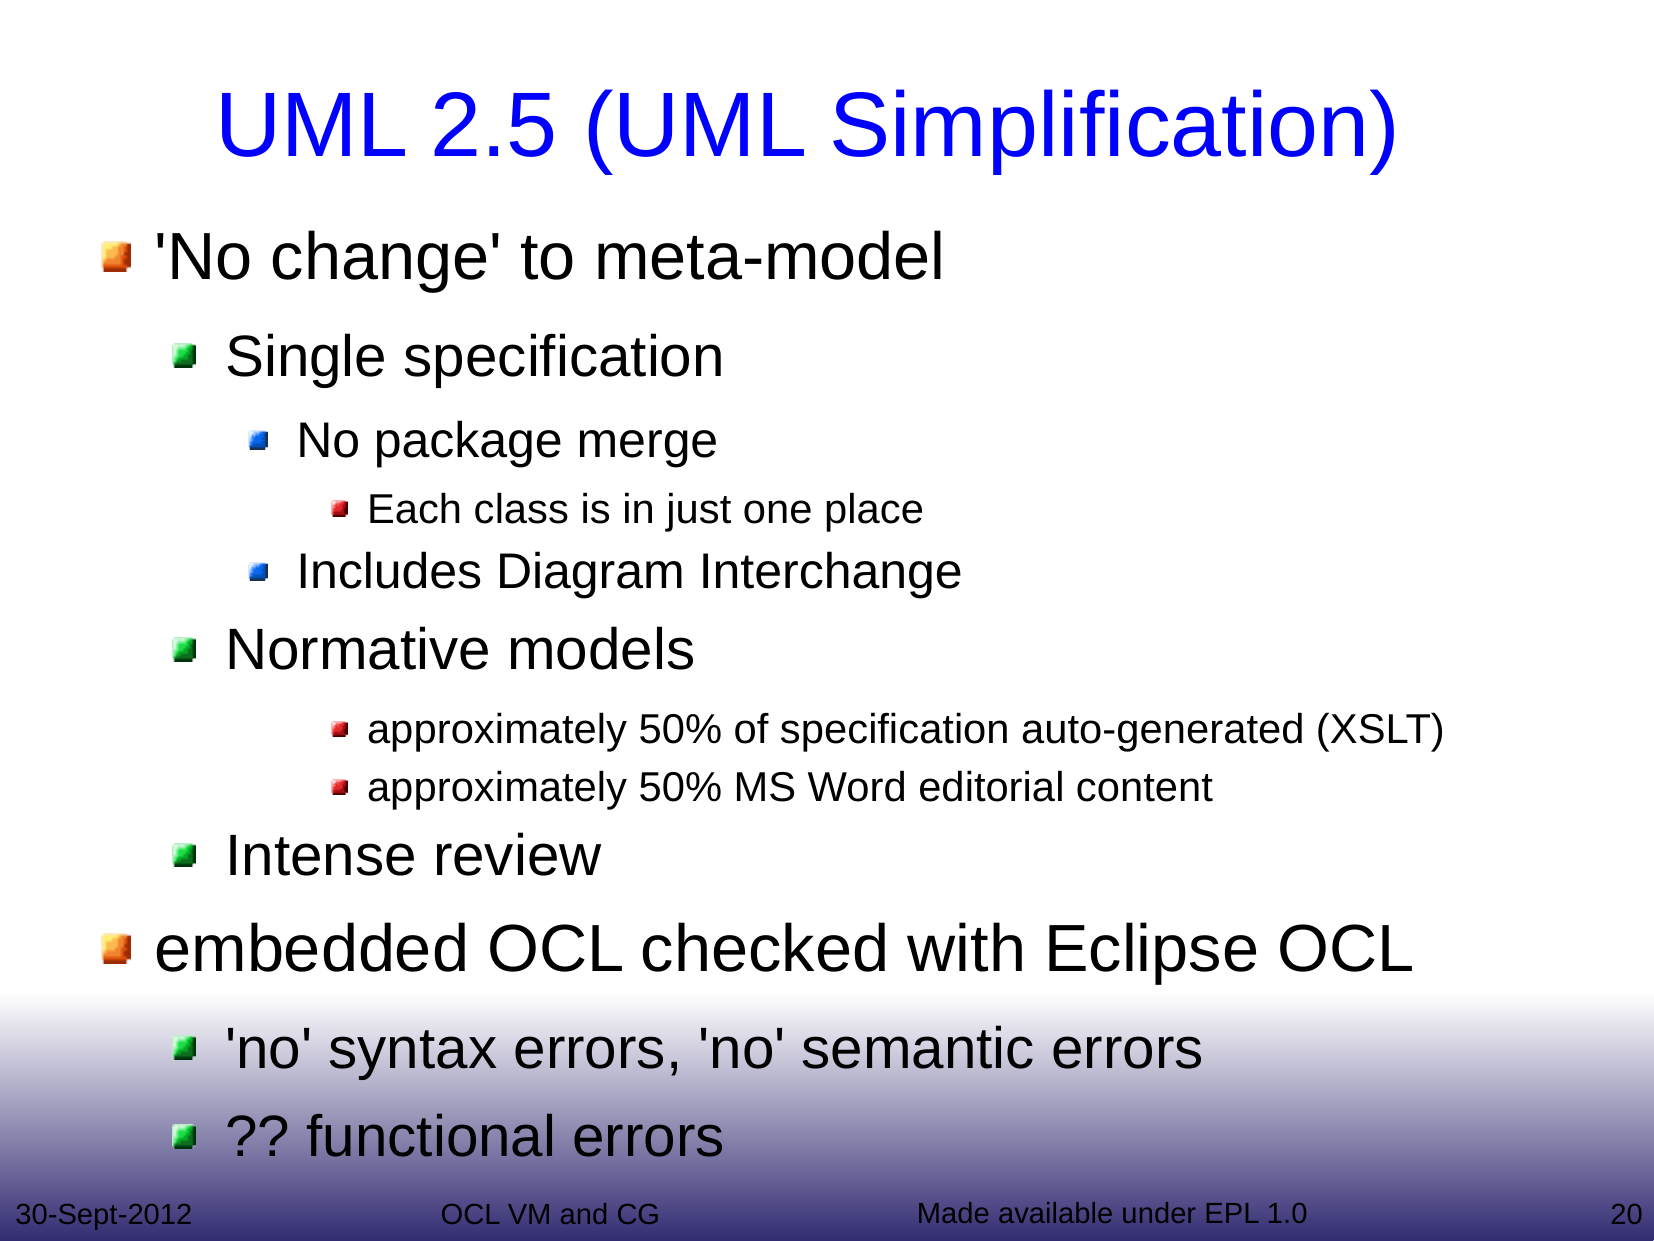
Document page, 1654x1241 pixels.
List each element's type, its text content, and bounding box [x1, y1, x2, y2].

title UML 2.5 (UML Simplification) [20, 20, 1623, 228]
list 'No change' to meta-model Single specification No package merge Each class is in just one place Includes Diagram Interchange Normative models approximately 50% of specification auto-generated (XSLT) approximately 50% MS Word editorial content Intense review embedded OCL checked with Eclipse OCL 'no' syntax errors, 'no' semantic errors ?? functional errors [83, 219, 1572, 1169]
